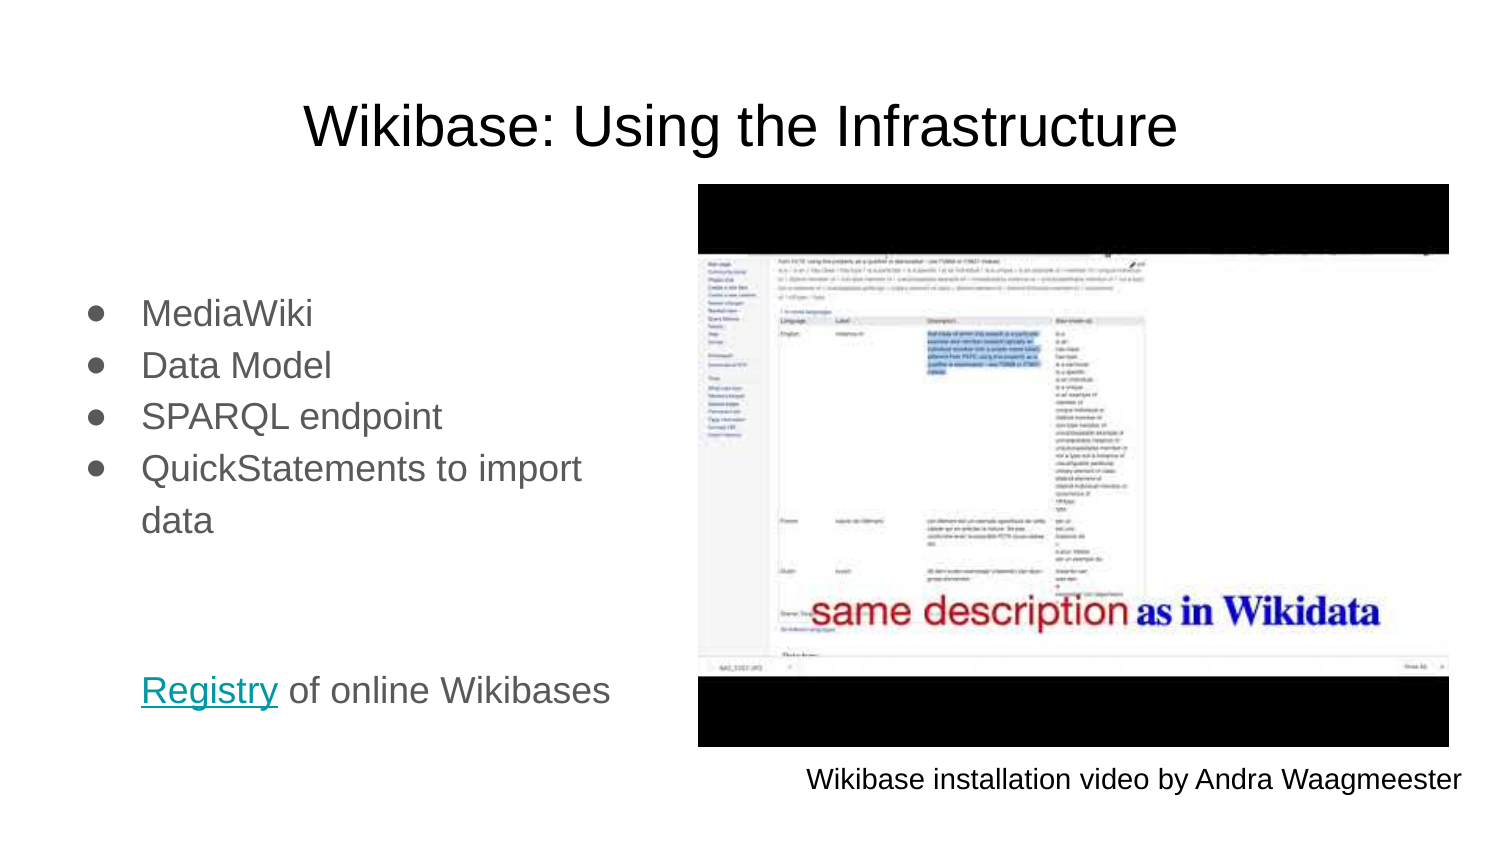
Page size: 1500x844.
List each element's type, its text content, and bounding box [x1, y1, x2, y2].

title Wikibase: Using the Infrastructure [51, 72, 1449, 167]
text_box Wikibase installation video by Andra Waagmeester [791, 749, 1500, 776]
picture [698, 184, 1449, 748]
list MediaWiki Data Model SPARQL endpoint QuickStatements to import data Registry of online Wikibases [51, 189, 673, 750]
